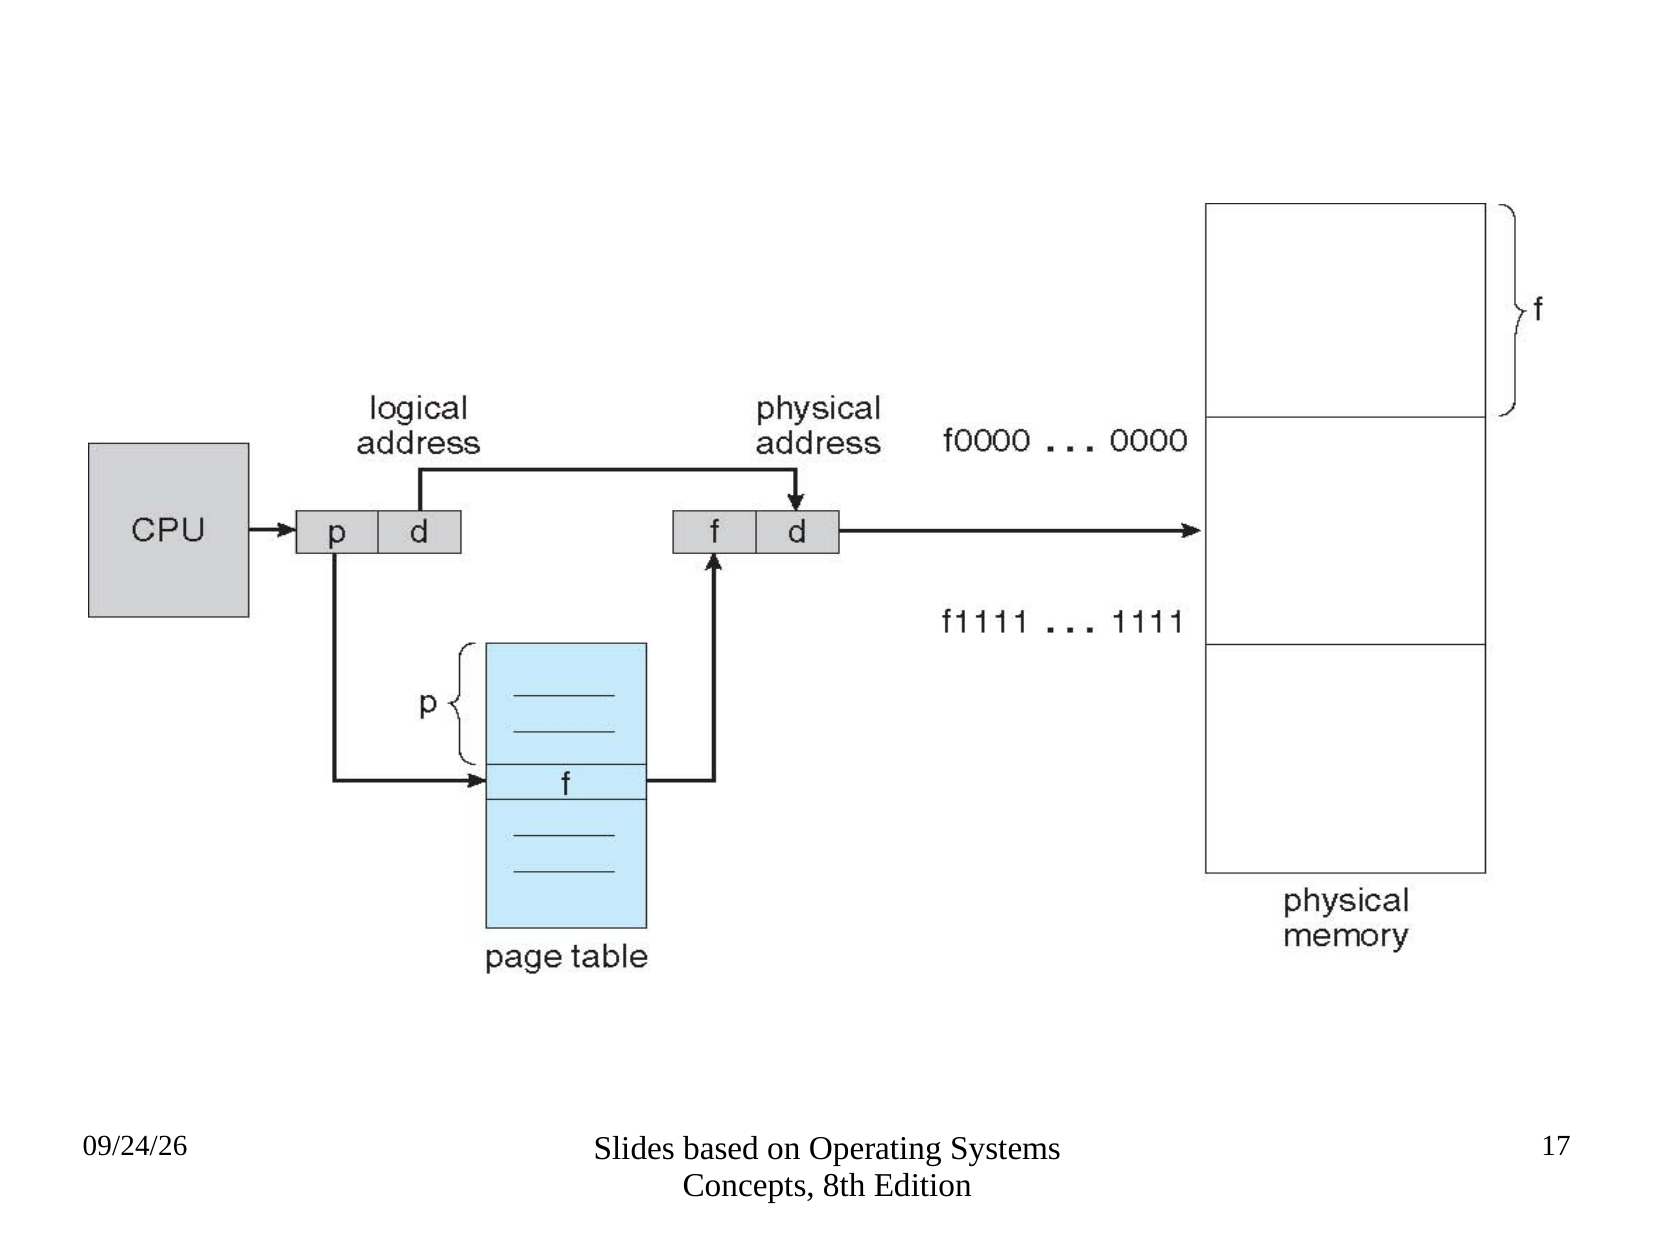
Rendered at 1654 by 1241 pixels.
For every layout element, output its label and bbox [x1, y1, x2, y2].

picture [88, 203, 1544, 976]
